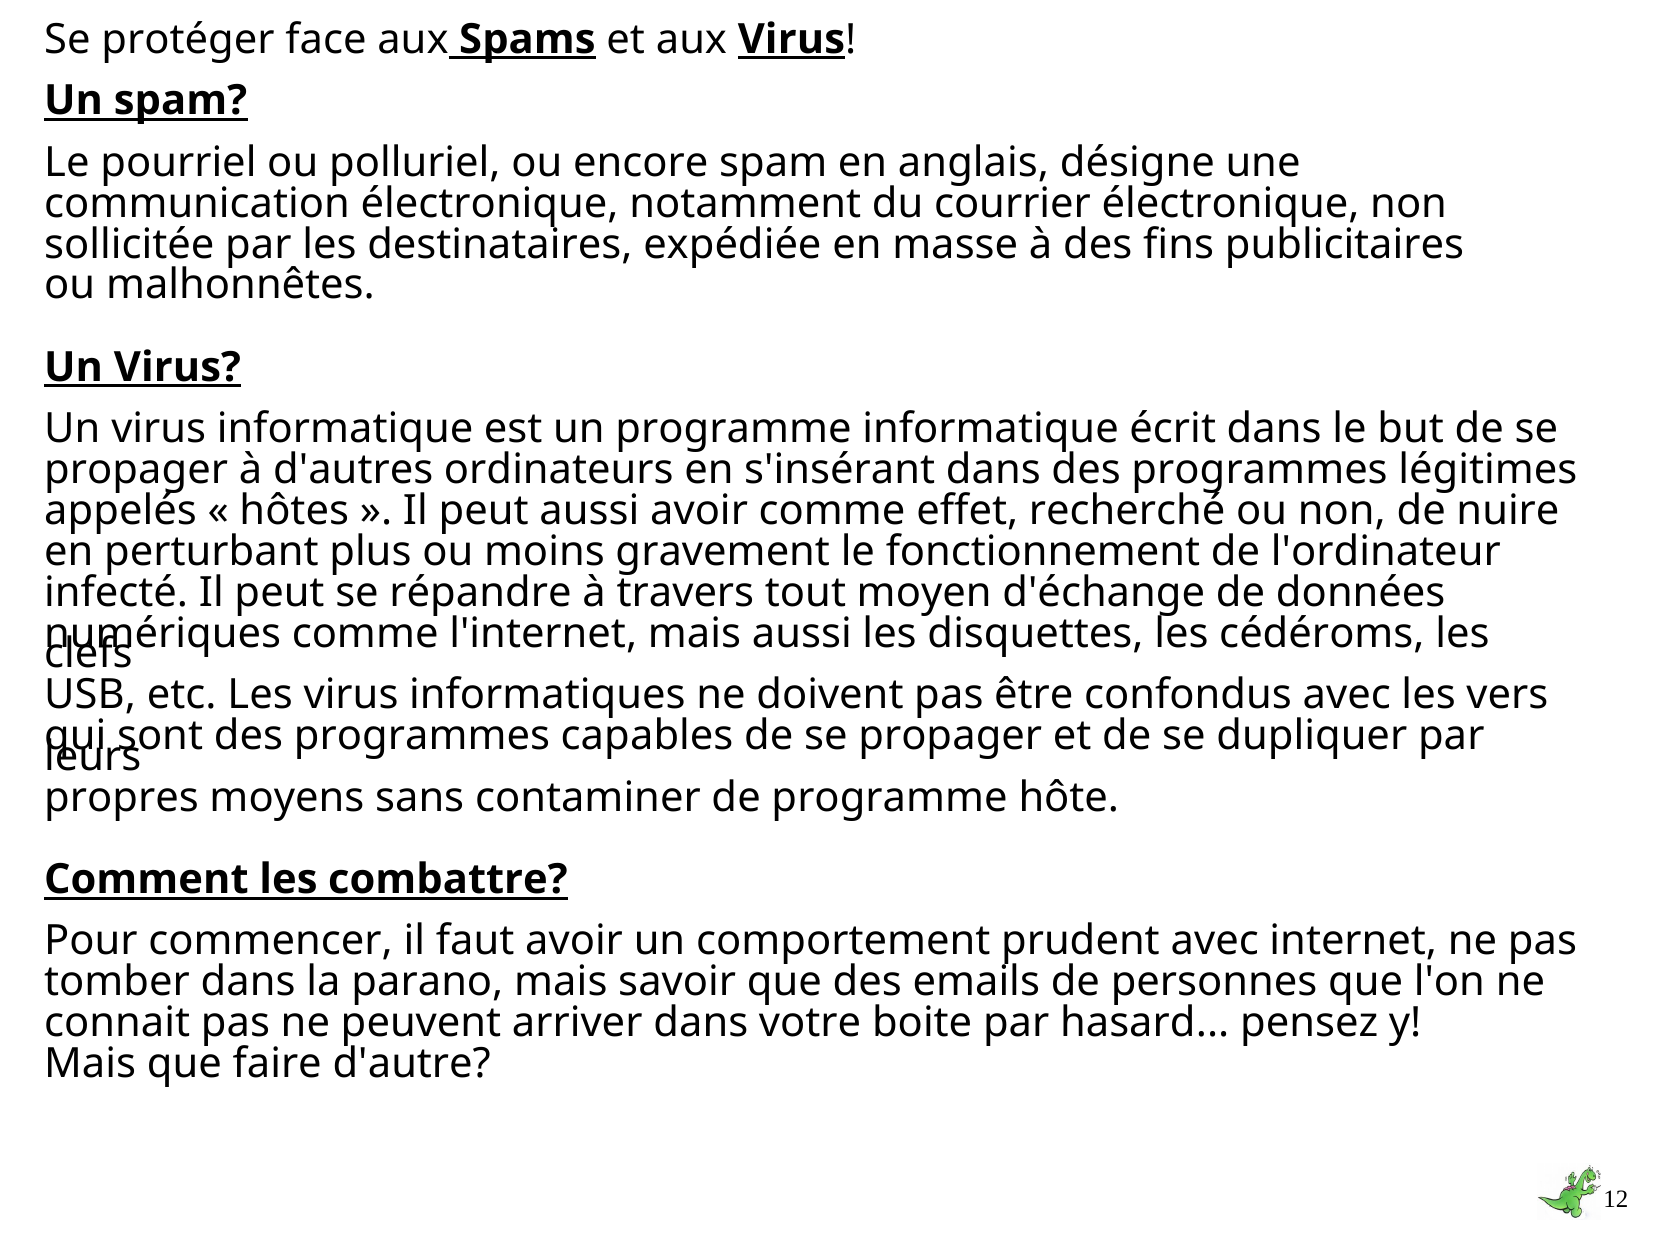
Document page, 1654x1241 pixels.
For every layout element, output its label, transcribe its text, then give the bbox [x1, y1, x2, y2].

text_box Se protéger face aux Spams et aux Virus! Un spam? Le pourriel ou polluriel, ou encore spam en anglais, désigne une communication électronique, notamment du courrier électronique, non sollicitée par les destinataires, expédiée en masse à des fins publicitaires ou malhonnêtes. Un Virus? Un virus informatique est un programme informatique écrit dans le but de se propager à d'autres ordinateurs en s'insérant dans des programmes légitimes appelés « hôtes ». Il peut aussi avoir comme effet, recherché ou non, de nuire en perturbant plus ou moins gravement le fonctionnement de l'ordinateur infecté. Il peut se répandre à travers tout moyen d'échange de données numériques comme l'internet, mais aussi les disquettes, les cédéroms, les clefs USB, etc. Les virus informatiques ne doivent pas être confondus avec les vers qui sont des programmes capables de se propager et de se dupliquer par leurs propres moyens sans contaminer de programme hôte. Comment les combattre? Pour commencer, il faut avoir un comportement prudent avec internet, ne pas tomber dans la parano, mais savoir que des emails de personnes que l'on ne connait pas ne peuvent arriver dans votre boite par hasard... pensez y! Mais que faire d'autre? [29, 29, 1595, 1093]
text_box 12 [1603, 1186, 1632, 1213]
picture [1537, 1163, 1601, 1220]
